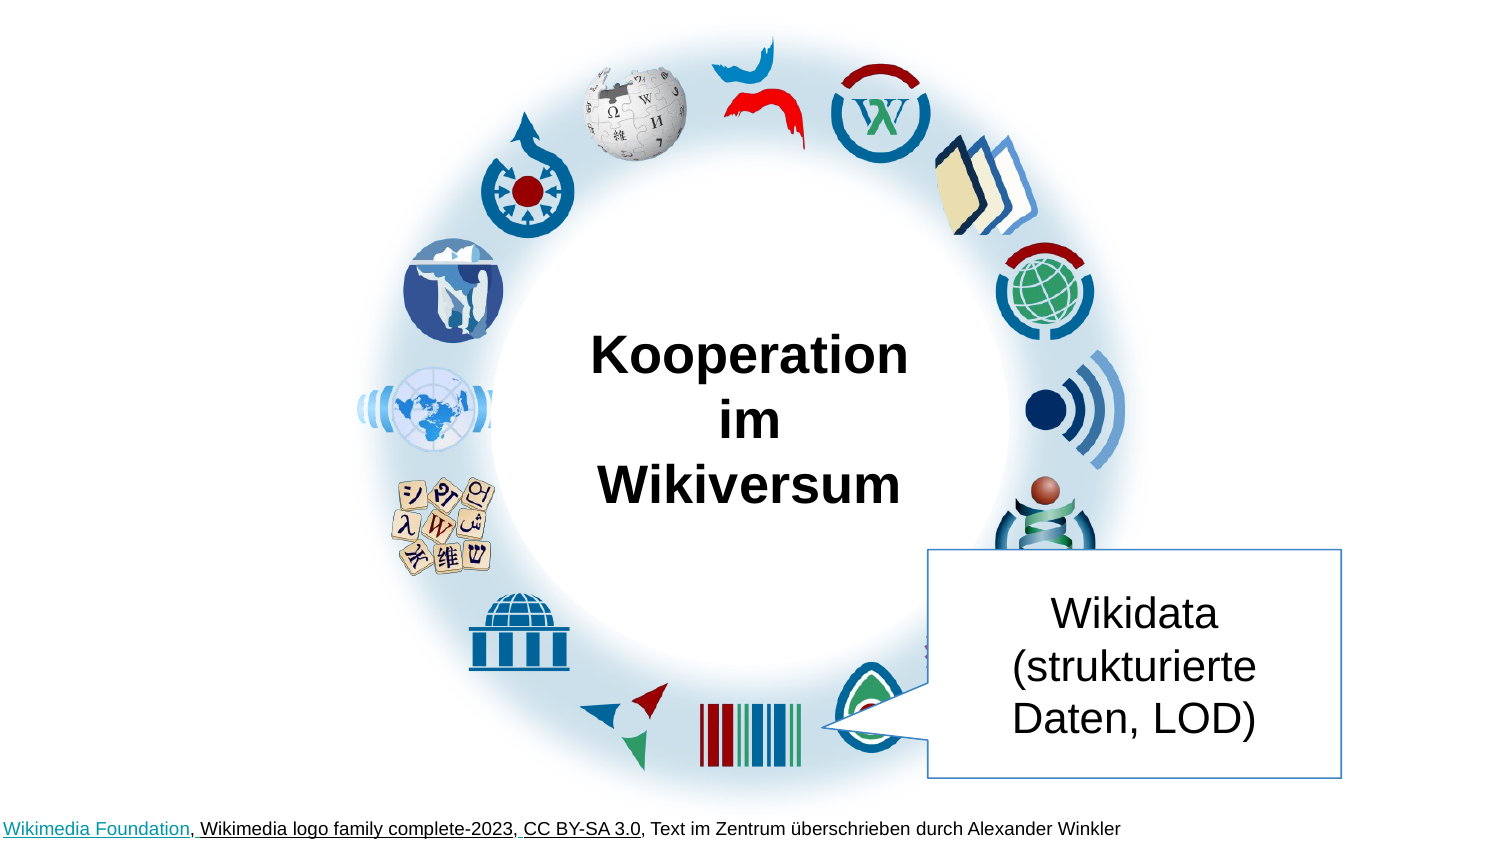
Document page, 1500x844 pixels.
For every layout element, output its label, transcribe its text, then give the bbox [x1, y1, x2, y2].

text_box Wikidata (strukturierte Daten, LOD) [821, 549, 1342, 779]
picture [850, 732, 890, 744]
picture [340, 12, 1160, 801]
text_box Wikimedia Foundation, Wikimedia logo family complete-2023, CC BY-SA 3.0, Text im Zentrum überschrieben durch Alexander Winkler [0, 801, 1465, 844]
picture [844, 670, 894, 717]
text_box Kooperation im Wikiversum [491, 179, 1009, 665]
